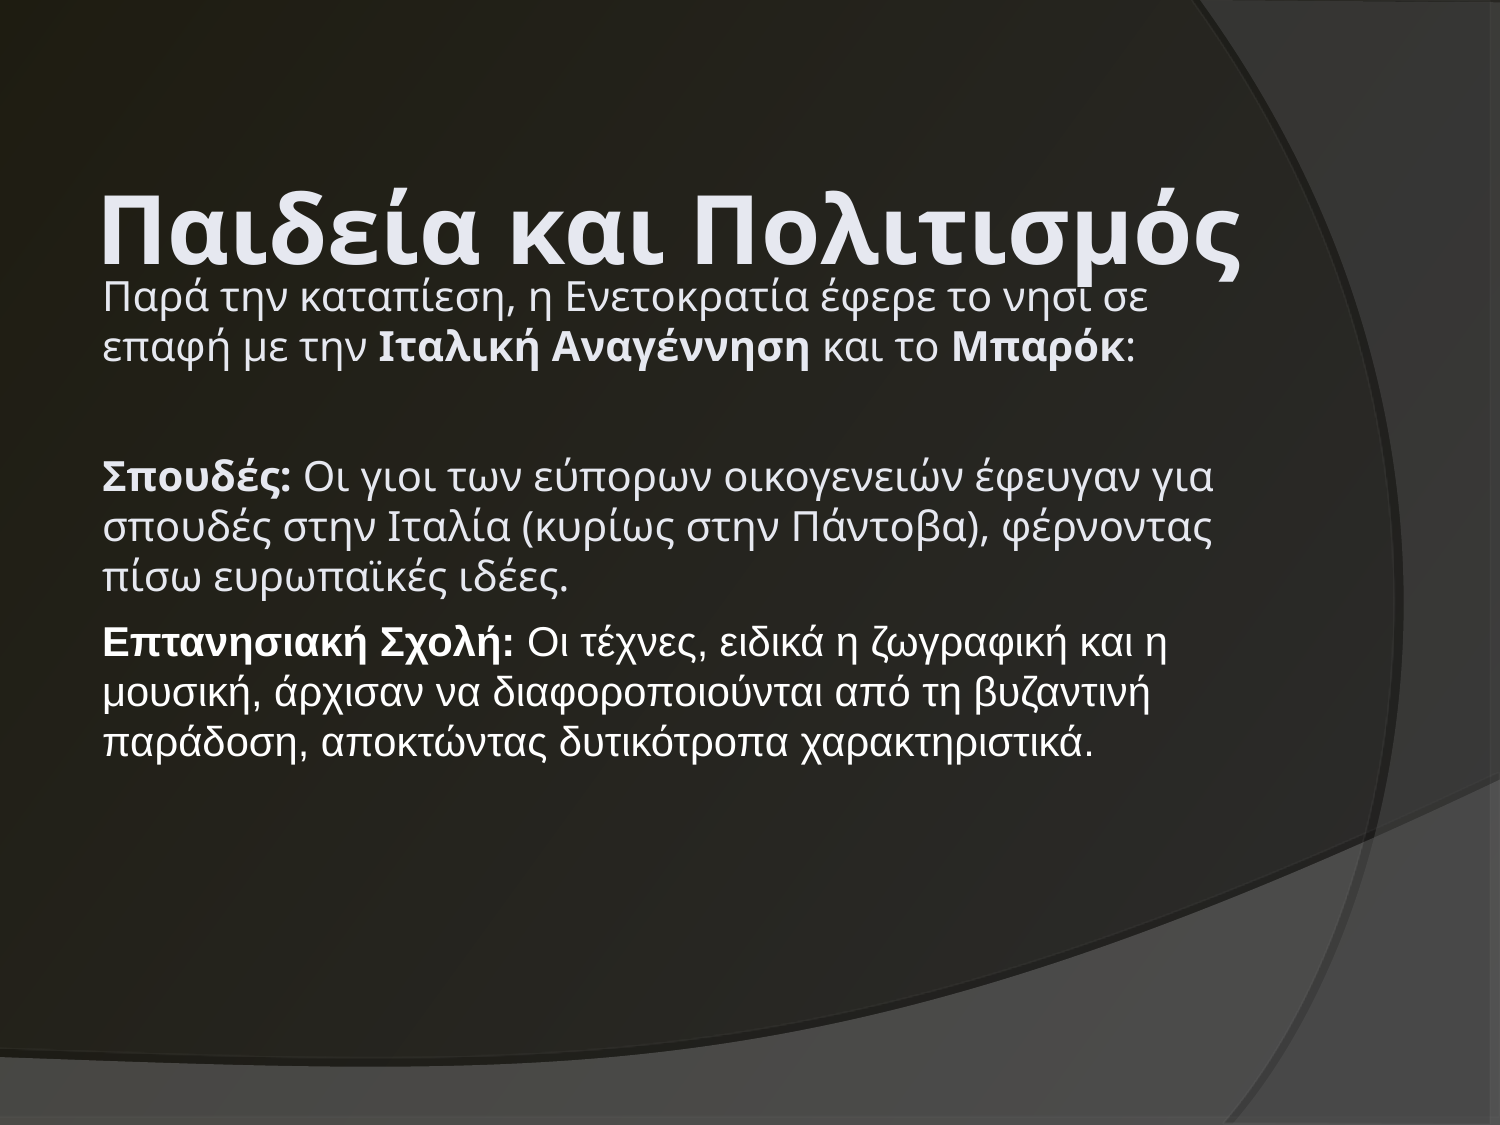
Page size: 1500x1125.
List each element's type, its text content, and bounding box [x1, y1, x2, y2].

list Παρά την καταπίεση, η Ενετοκρατία έφερε το νησί σε επαφή με την Ιταλική Αναγέννηση και το Μπαρόκ: Σπουδές: Οι γιοι των εύπορων οικογενειών έφευγαν για σπουδές στην Ιταλία (κυρίως στην Πάντοβα), φέρνοντας πίσω ευρωπαϊκές ιδέες. Επτανησιακή Σχολή: Οι τέχνες, ειδικά η ζωγραφική και η μουσική, άρχισαν να διαφοροποιούνται από τη βυζαντινή παράδοση, αποκτώντας δυτικότροπα χαρακτηριστικά. [75, 262, 1300, 1005]
title Παιδεία και Πολιτισμός [88, 160, 1314, 349]
